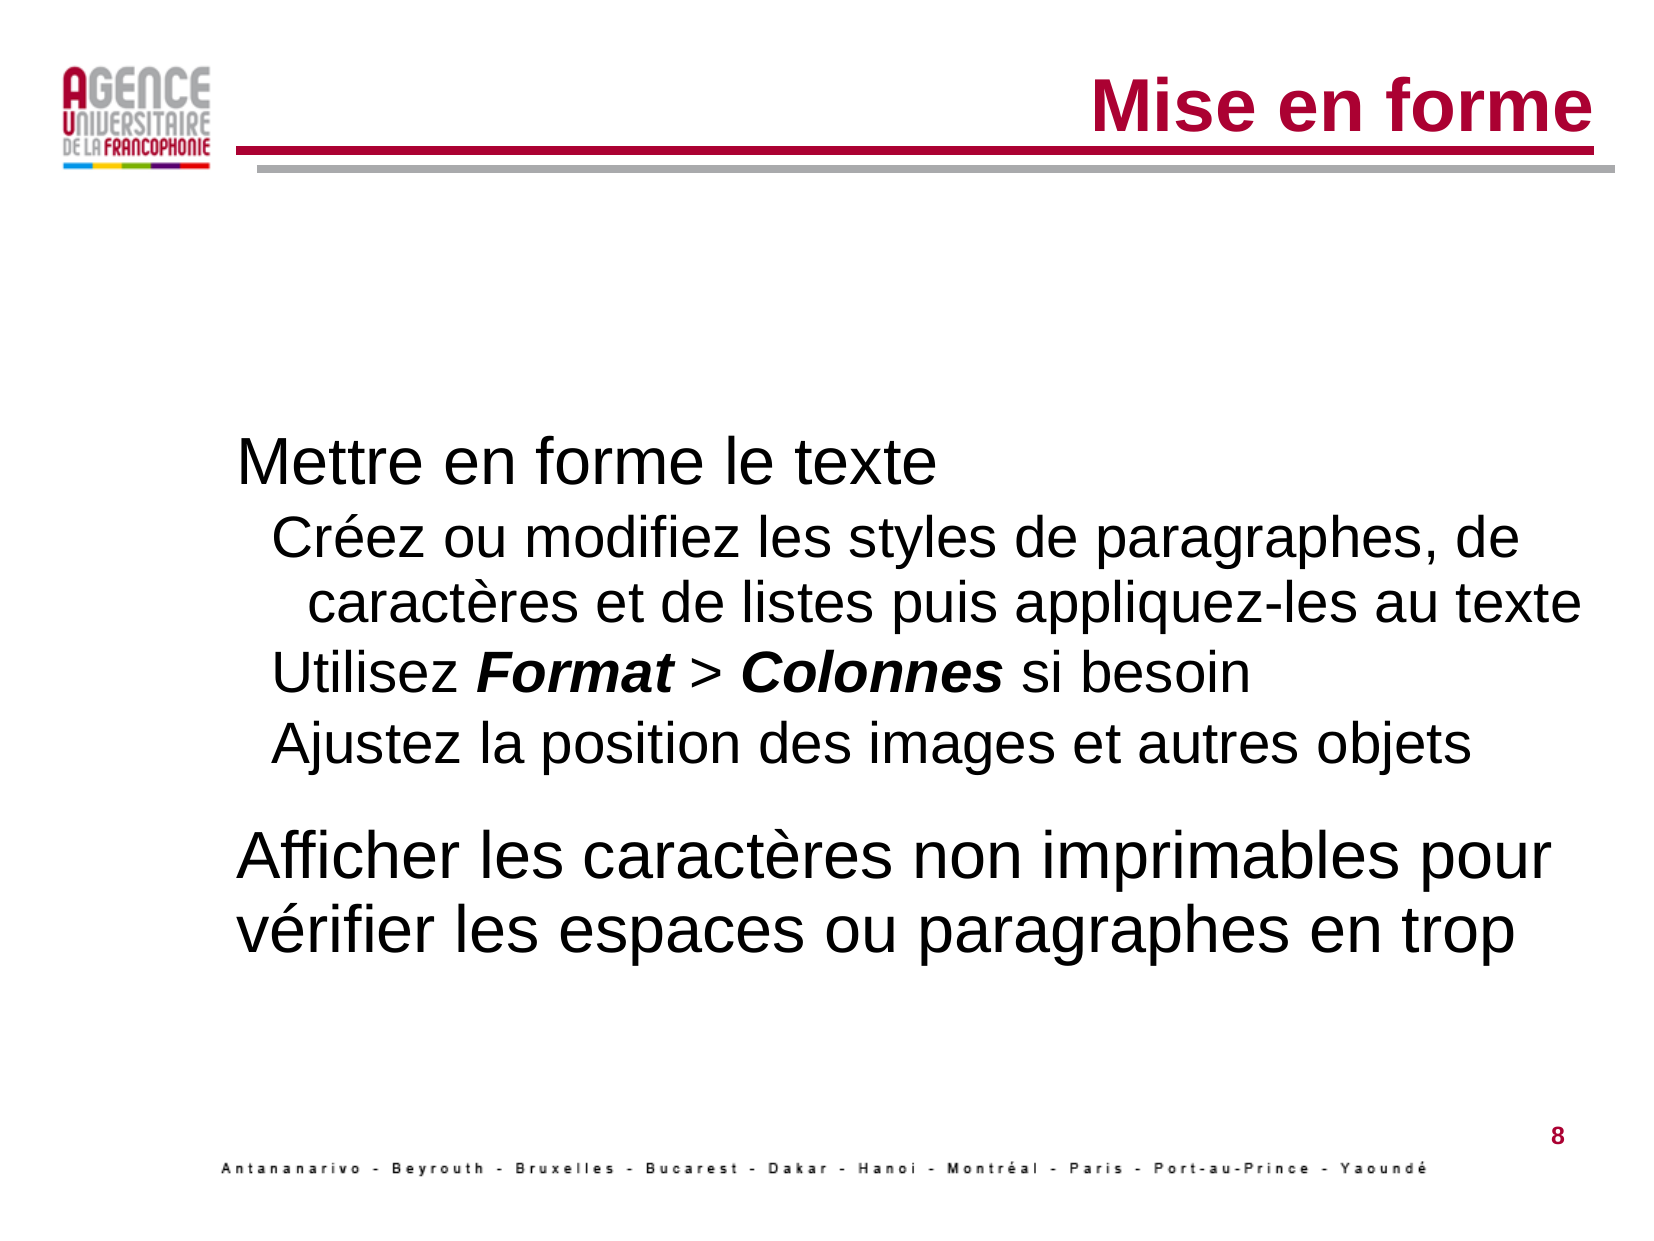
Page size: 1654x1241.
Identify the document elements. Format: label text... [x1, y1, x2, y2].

subtitle Mettre en forme le texte Créez ou modifiez les styles de paragraphes, de caractères et de listes puis appliquez-les au texte Utilisez Format > Colonnes si besoin Ajustez la position des images et autres objets Afficher les caractères non imprimables pour vérifier les espaces ou paragraphes en trop [236, 248, 1595, 1142]
title Mise en forme [236, 63, 1595, 148]
picture [29, 29, 1625, 1241]
